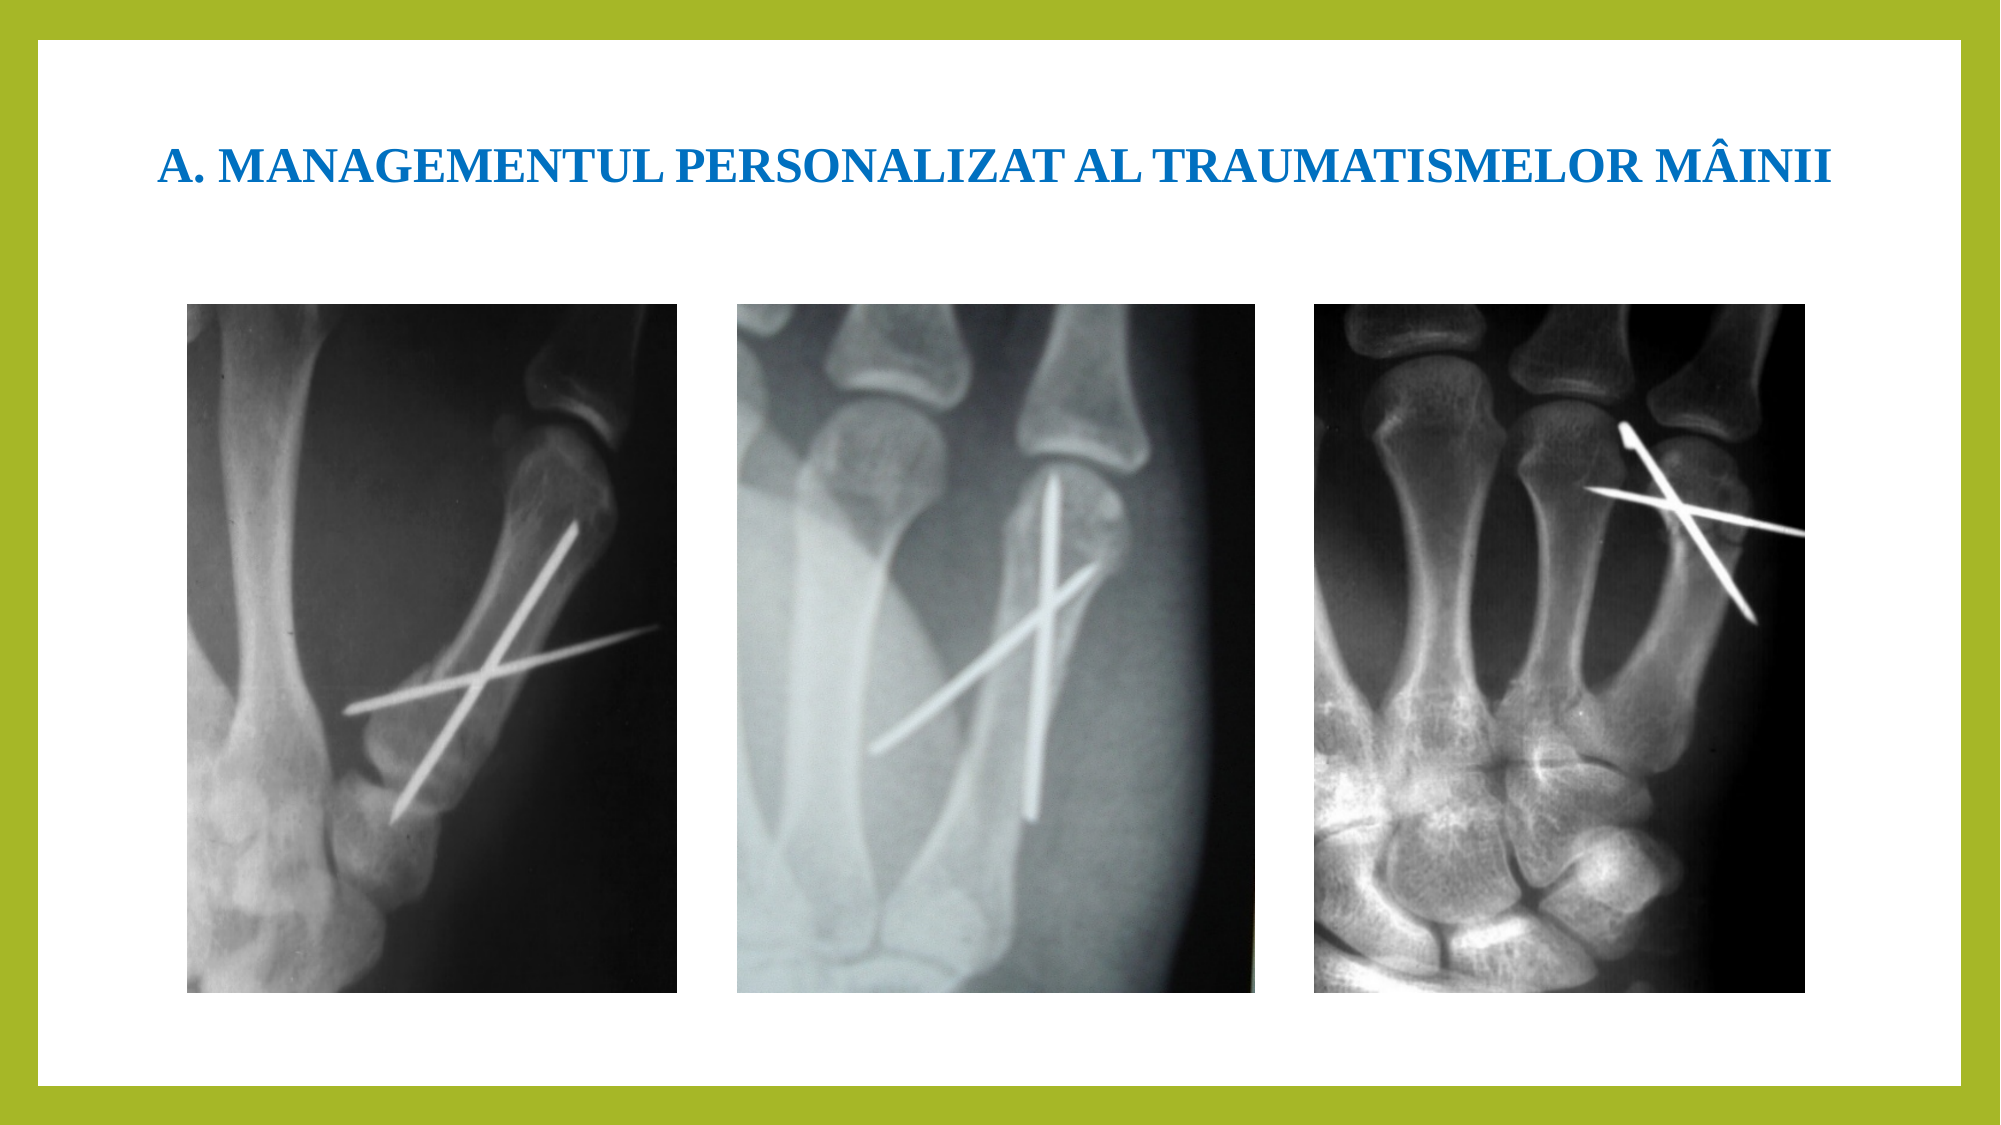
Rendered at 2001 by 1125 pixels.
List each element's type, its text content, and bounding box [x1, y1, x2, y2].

picture [1314, 305, 1805, 993]
picture [737, 305, 1255, 993]
list [187, 244, 1808, 1059]
title A. MANAGEMENTUL PERSONALIZAT AL TRAUMATISMELOR MÂINII [142, 99, 1863, 323]
picture [187, 305, 677, 993]
